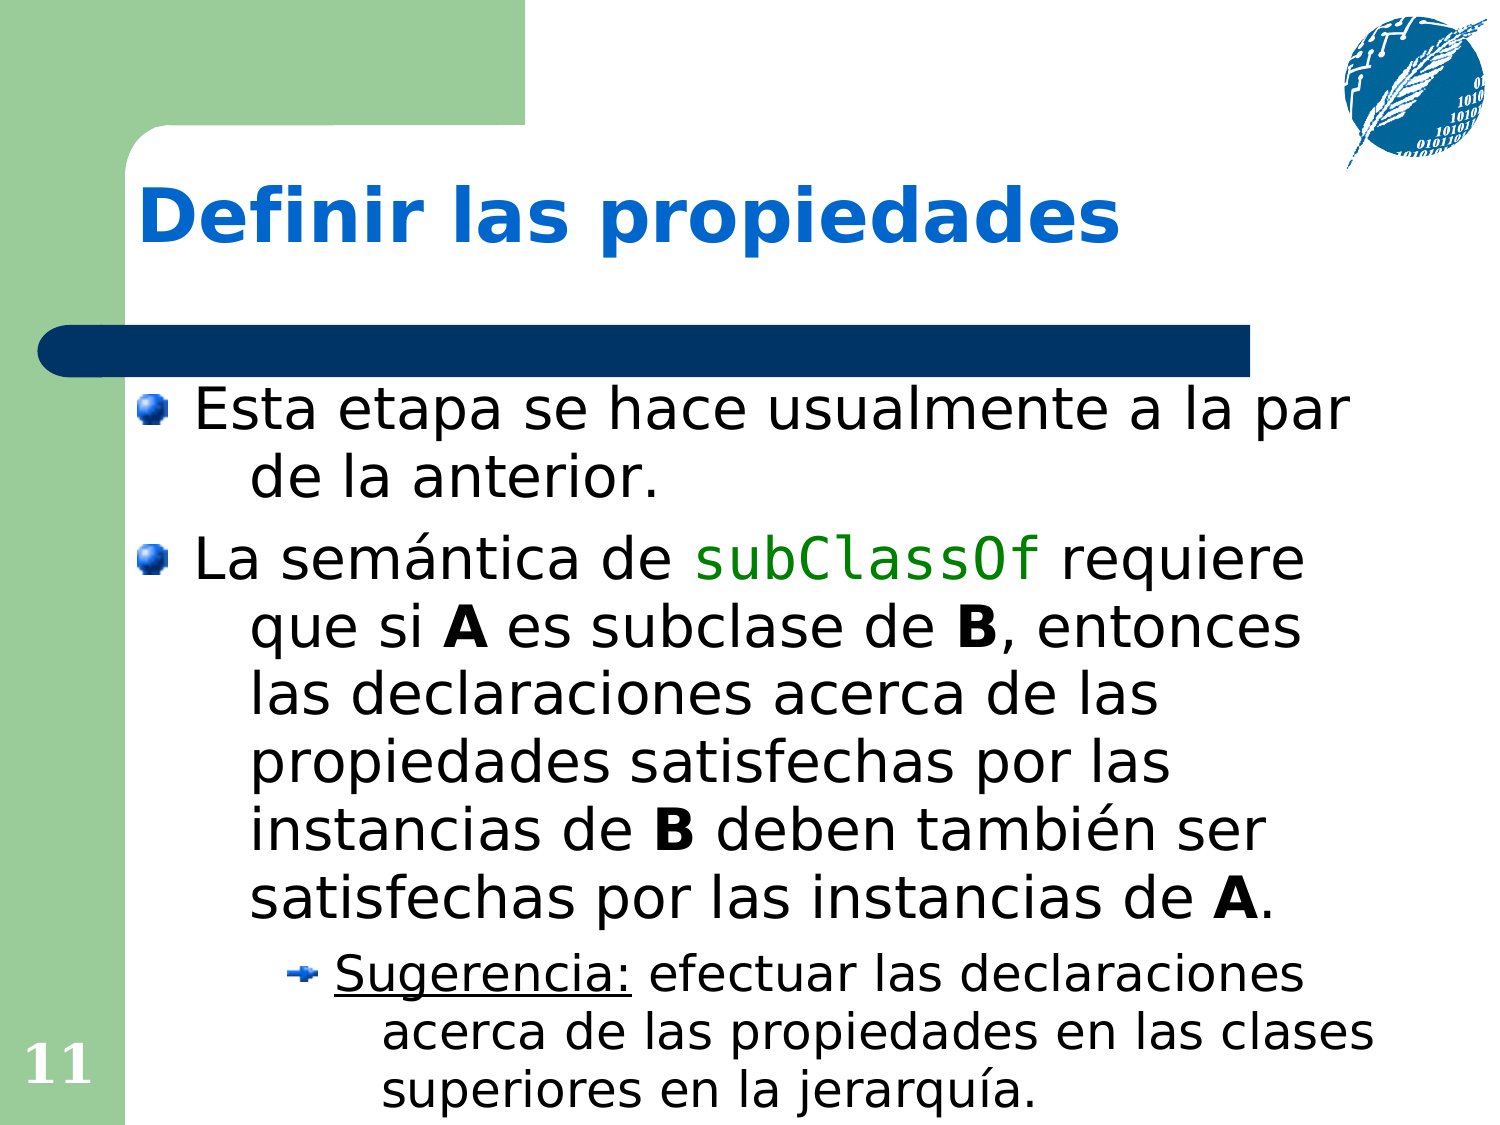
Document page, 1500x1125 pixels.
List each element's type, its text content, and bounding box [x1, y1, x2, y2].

picture [1436, 127, 1450, 136]
list Esta etapa se hace usualmente a la par de la anterior. La semántica de subClassOf requiere que si A es subclase de B, entonces las declaraciones acerca de las propiedades satisfechas por las instancias de B deben también ser satisfechas por las instancias de A. Sugerencia: efectuar las declaraciones acerca de las propiedades en las clases superiores en la jerarquía. [137, 375, 1400, 1120]
picture [1433, 139, 1440, 147]
picture [1416, 140, 1425, 149]
title Definir las propiedades [136, 136, 1414, 301]
picture [1427, 138, 1431, 148]
picture [1341, 15, 1487, 172]
